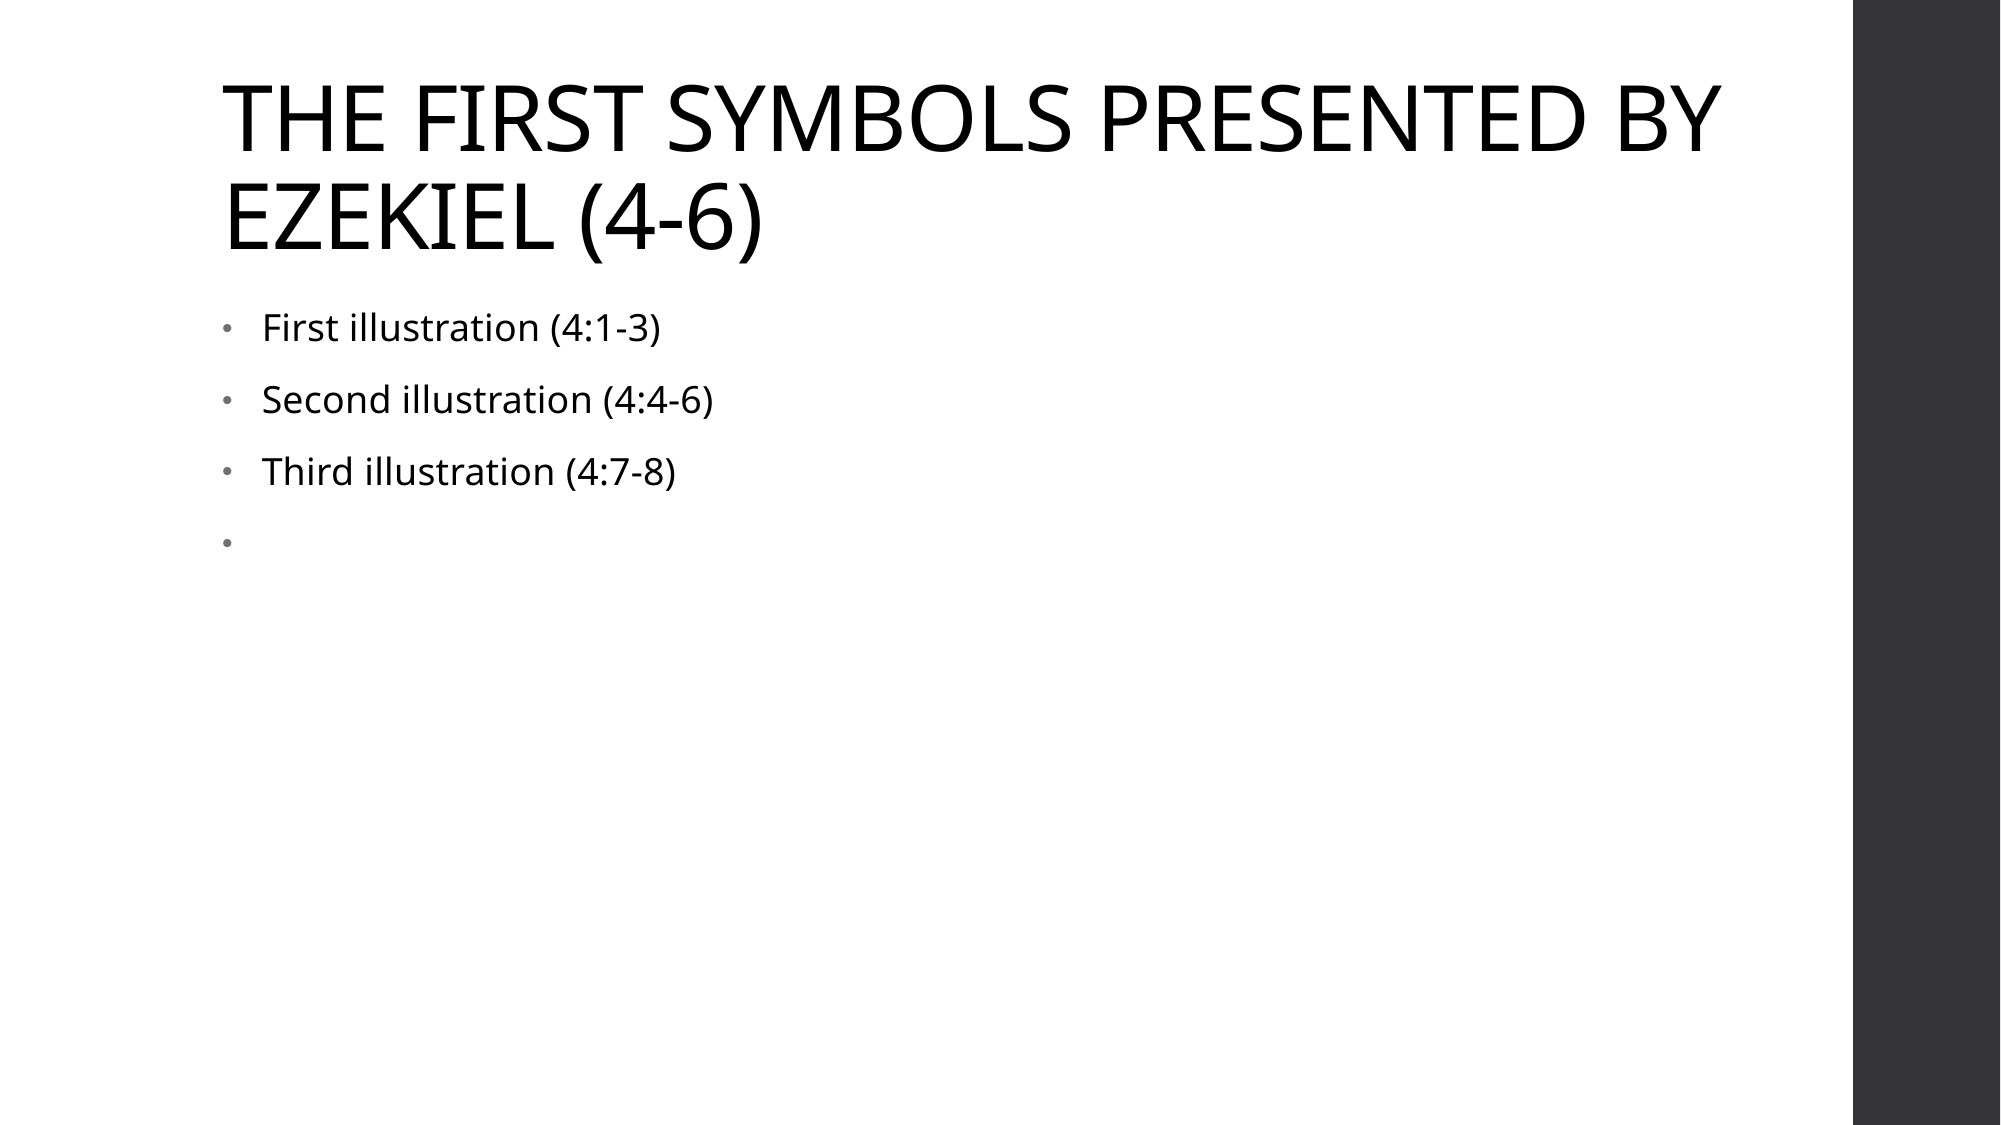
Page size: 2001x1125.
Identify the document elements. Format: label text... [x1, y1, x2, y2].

list First illustration (4:1-3) Second illustration (4:4-6) Third illustration (4:7-8) [206, 299, 1617, 1014]
title THE FIRST SYMBOLS PRESENTED BY EZEKIEL (4-6) [206, 60, 1797, 278]
